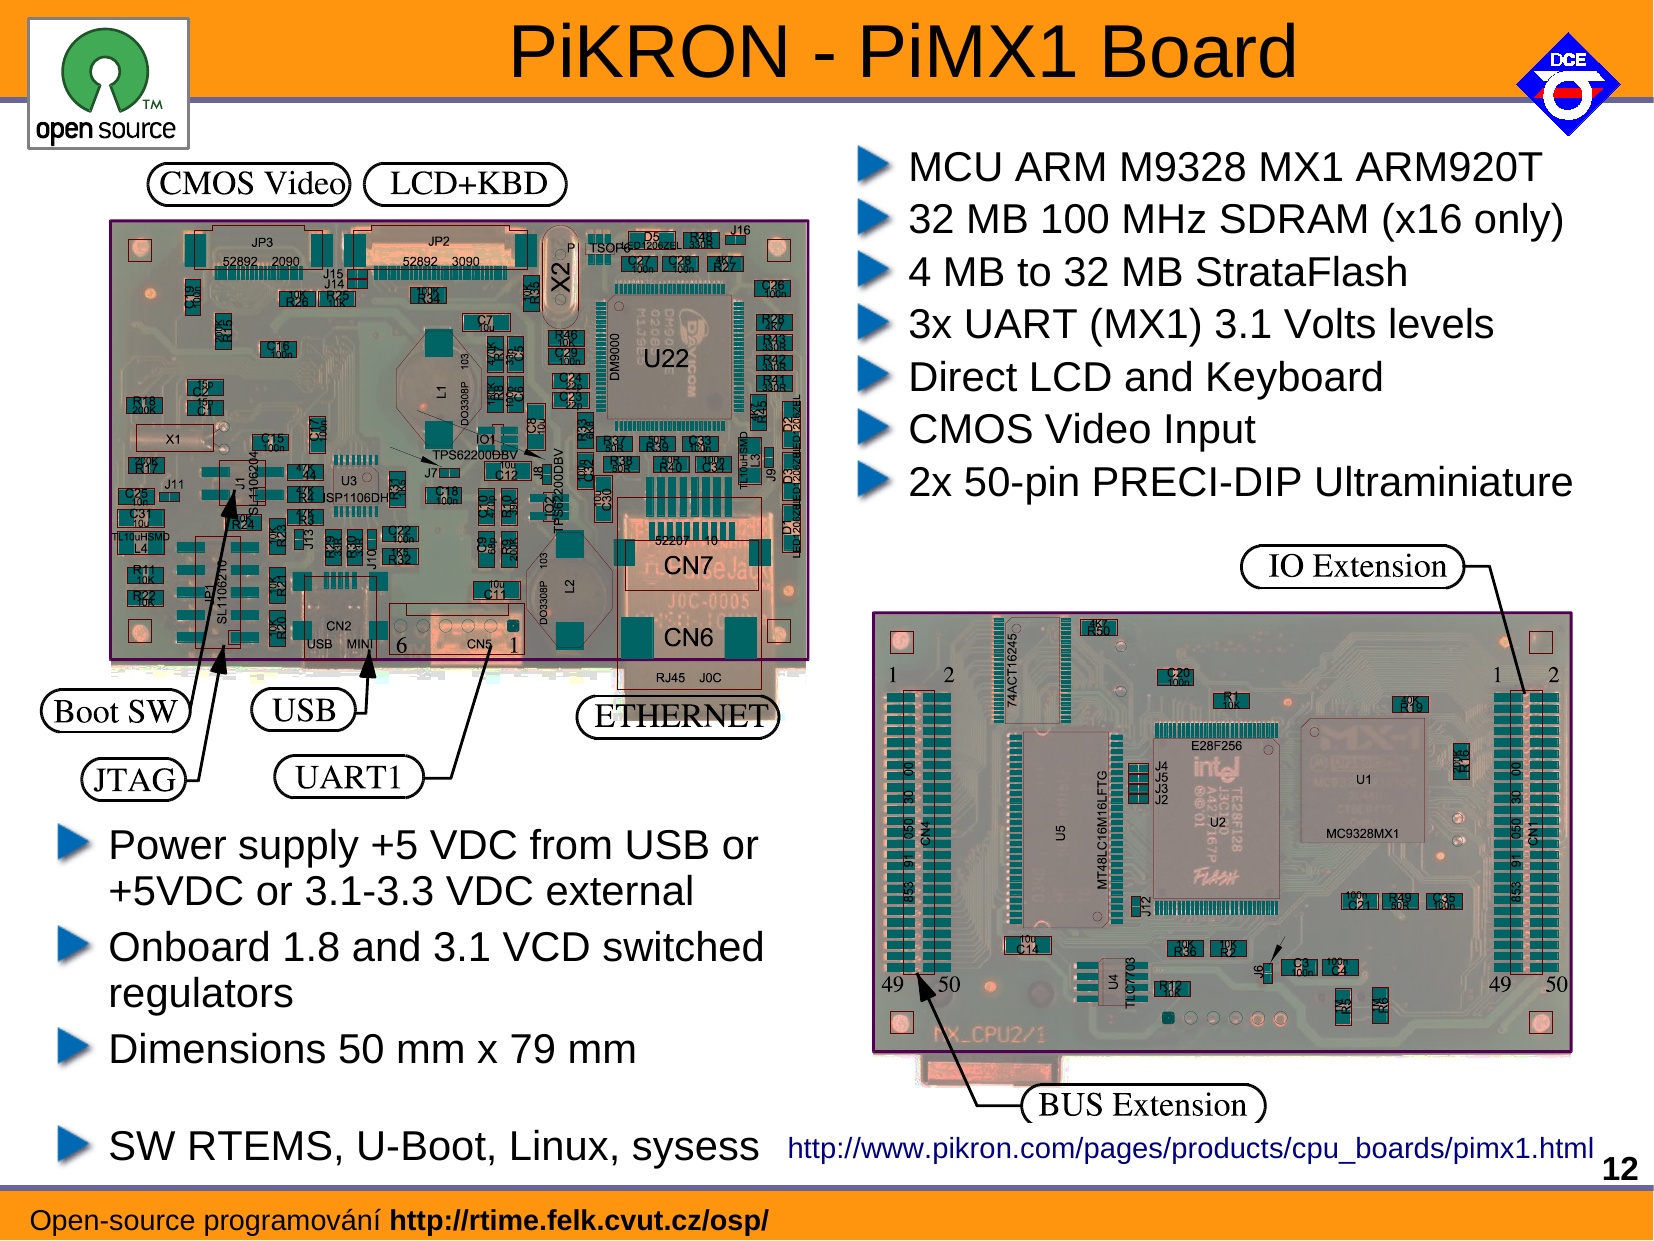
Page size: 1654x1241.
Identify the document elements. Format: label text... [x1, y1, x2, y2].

chart [30, 147, 1613, 1124]
list MCU ARM M9328 MX1 ARM920T 32 MB 100 MHz SDRAM (x16 only) 4 MB to 32 MB StrataFlash 3x UART (MX1) 3.1 Volts levels Direct LCD and Keyboard CMOS Video Input 2x 50-pin PRECI-DIP Ultraminiature [837, 143, 1600, 545]
title PiKRON - PiMX1 Board [178, 4, 1631, 98]
list http://www.pikron.com/pages/products/cpu_boards/pimx1.html [787, 1131, 1613, 1181]
list SW RTEMS, U-Boot, Linux, sysess [37, 1122, 813, 1175]
list Power supply +5 VDC from USB or +5VDC or 3.1-3.3 VDC external Onboard 1.8 and 3.1 VCD switched regulators Dimensions 50 mm x 79 mm [37, 821, 850, 1100]
